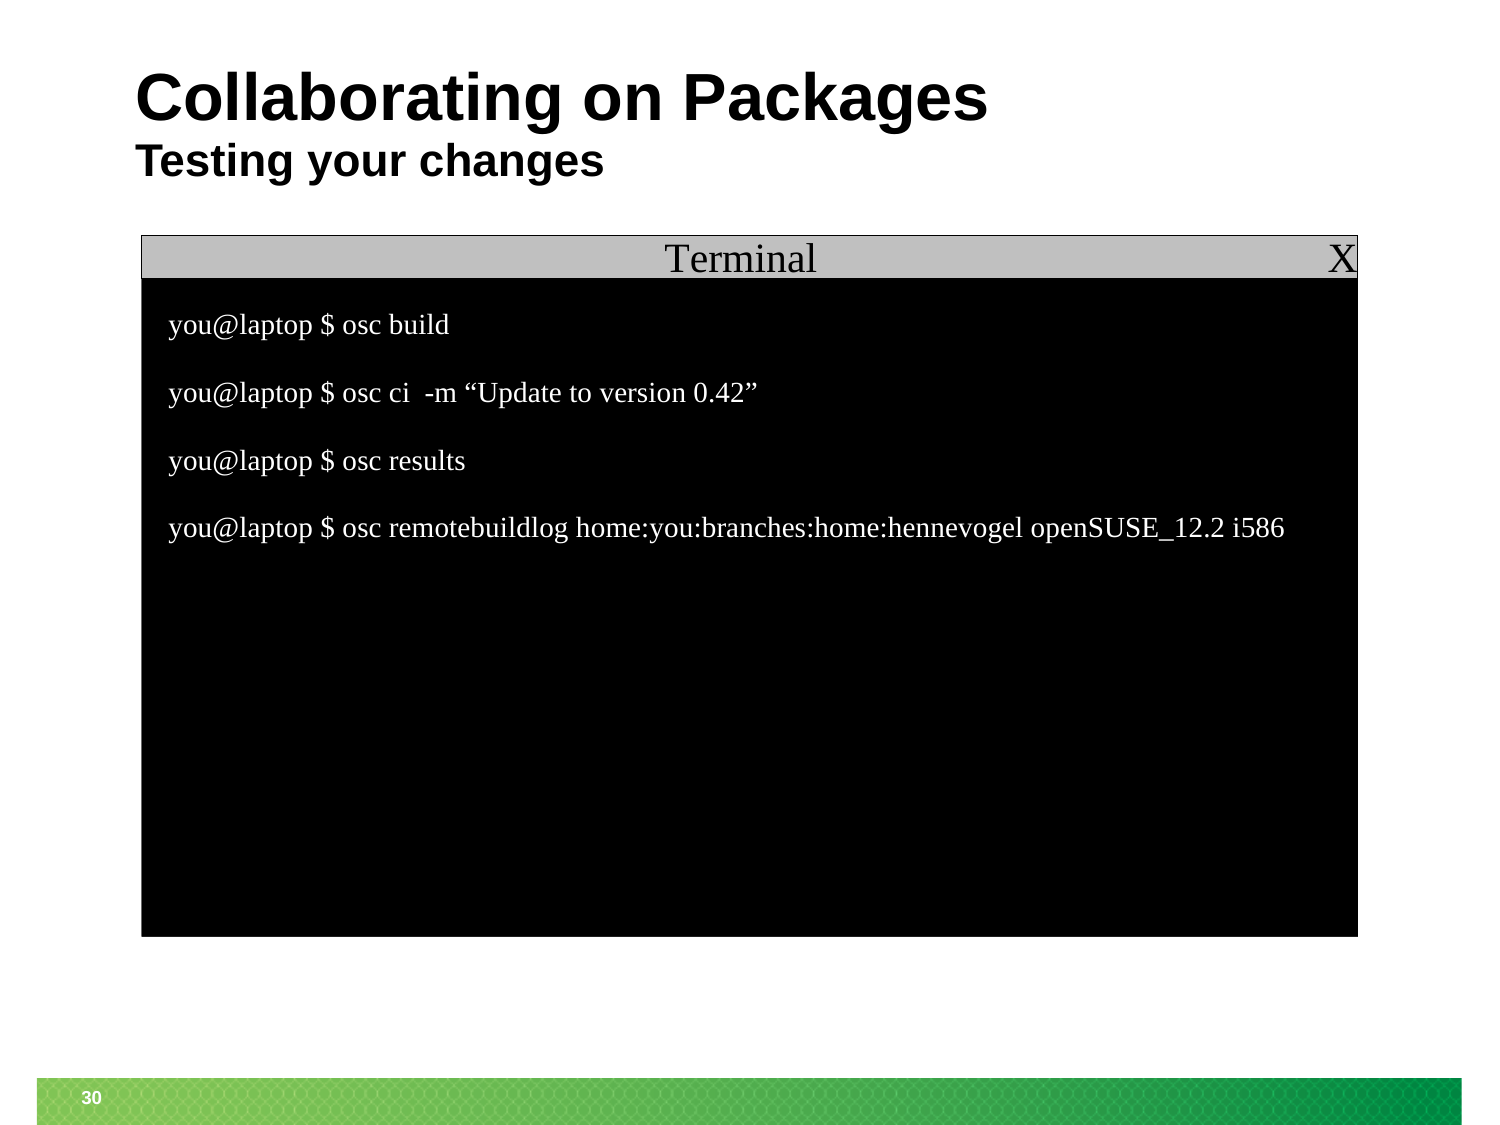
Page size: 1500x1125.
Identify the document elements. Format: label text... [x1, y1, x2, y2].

text_box Terminal X [141, 235, 1358, 278]
text_box you@laptop $ osc build you@laptop $ osc ci -m “Update to version 0.42” you@laptop $ osc results you@laptop $ osc remotebuildlog home:you:branches:home:hennevogel openSUSE_12.2 i586 [168, 307, 1335, 919]
title Collaborating on Packages Testing your changes [135, 41, 1372, 204]
picture [36, 1078, 1462, 1125]
text_box [141, 278, 1358, 937]
